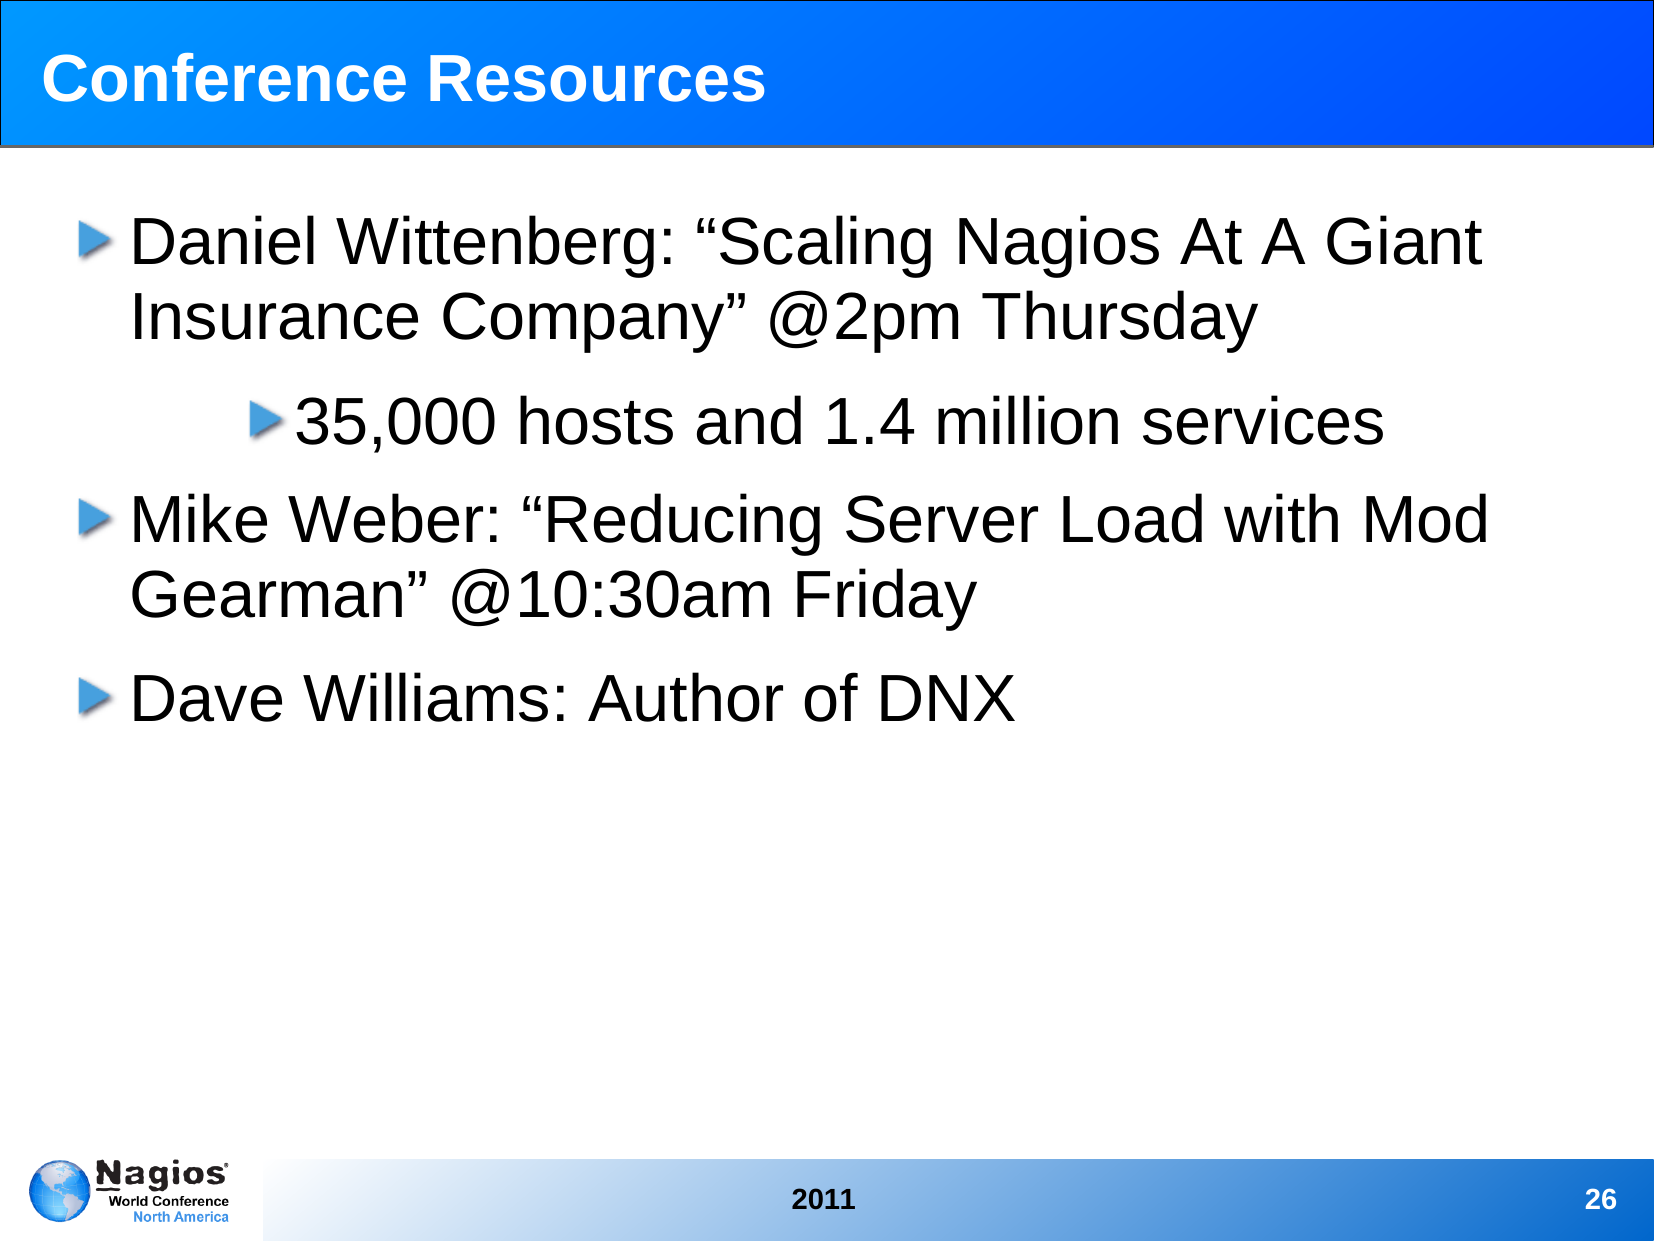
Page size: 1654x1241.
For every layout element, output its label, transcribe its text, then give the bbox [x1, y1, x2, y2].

list Daniel Wittenberg: “Scaling Nagios At A Giant Insurance Company” @2pm Thursday 35,000 hosts and 1.4 million services Mike Weber: “Reducing Server Load with Mod Gearman” @10:30am Friday Dave Williams: Author of DNX [58, 204, 1599, 1072]
title Conference Resources [41, 29, 1638, 127]
picture [29, 1159, 229, 1235]
